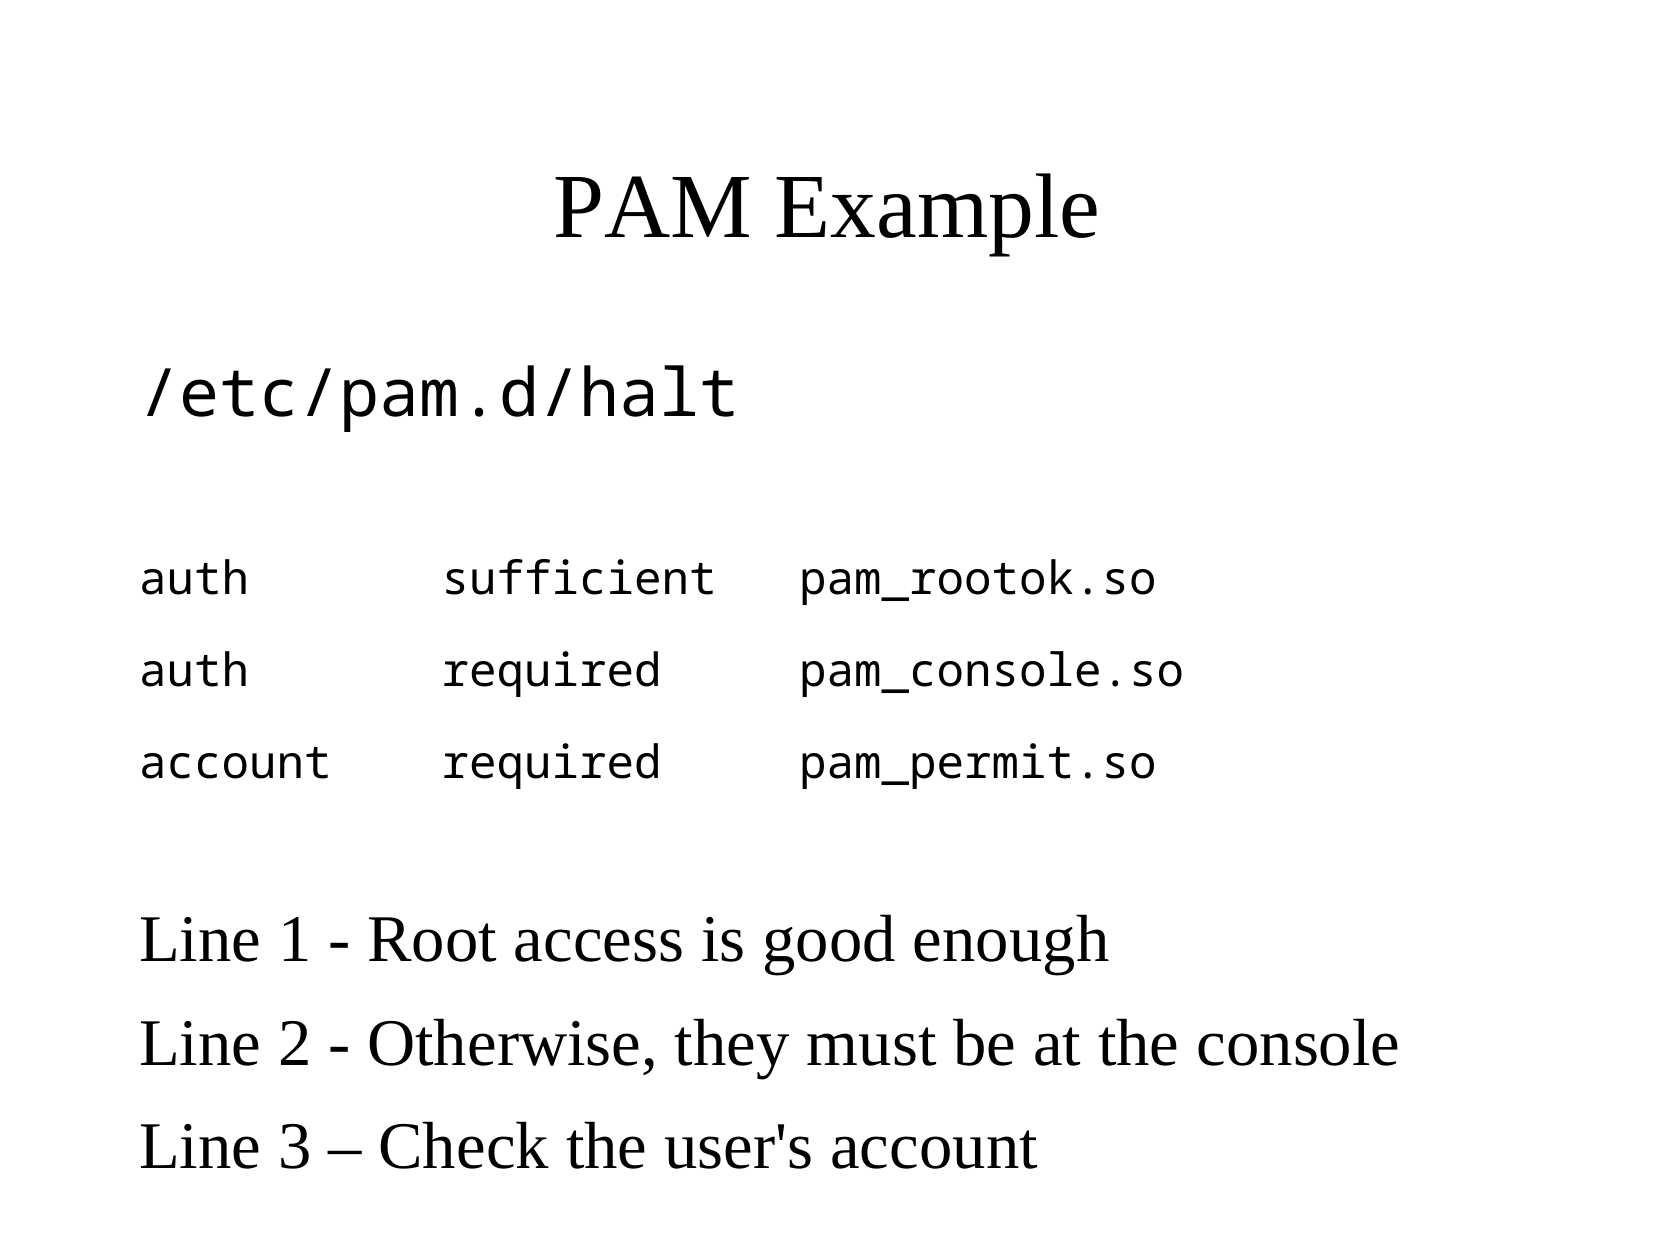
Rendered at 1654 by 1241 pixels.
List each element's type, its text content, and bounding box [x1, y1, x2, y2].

list /etc/pam.d/halt auth sufficient pam_rootok.so auth required pam_console.so account required pam_permit.so Line 1 - Root access is good enough Line 2 - Otherwise, they must be at the console Line 3 – Check the user's account [121, 344, 1534, 1175]
title PAM Example [121, 102, 1534, 311]
